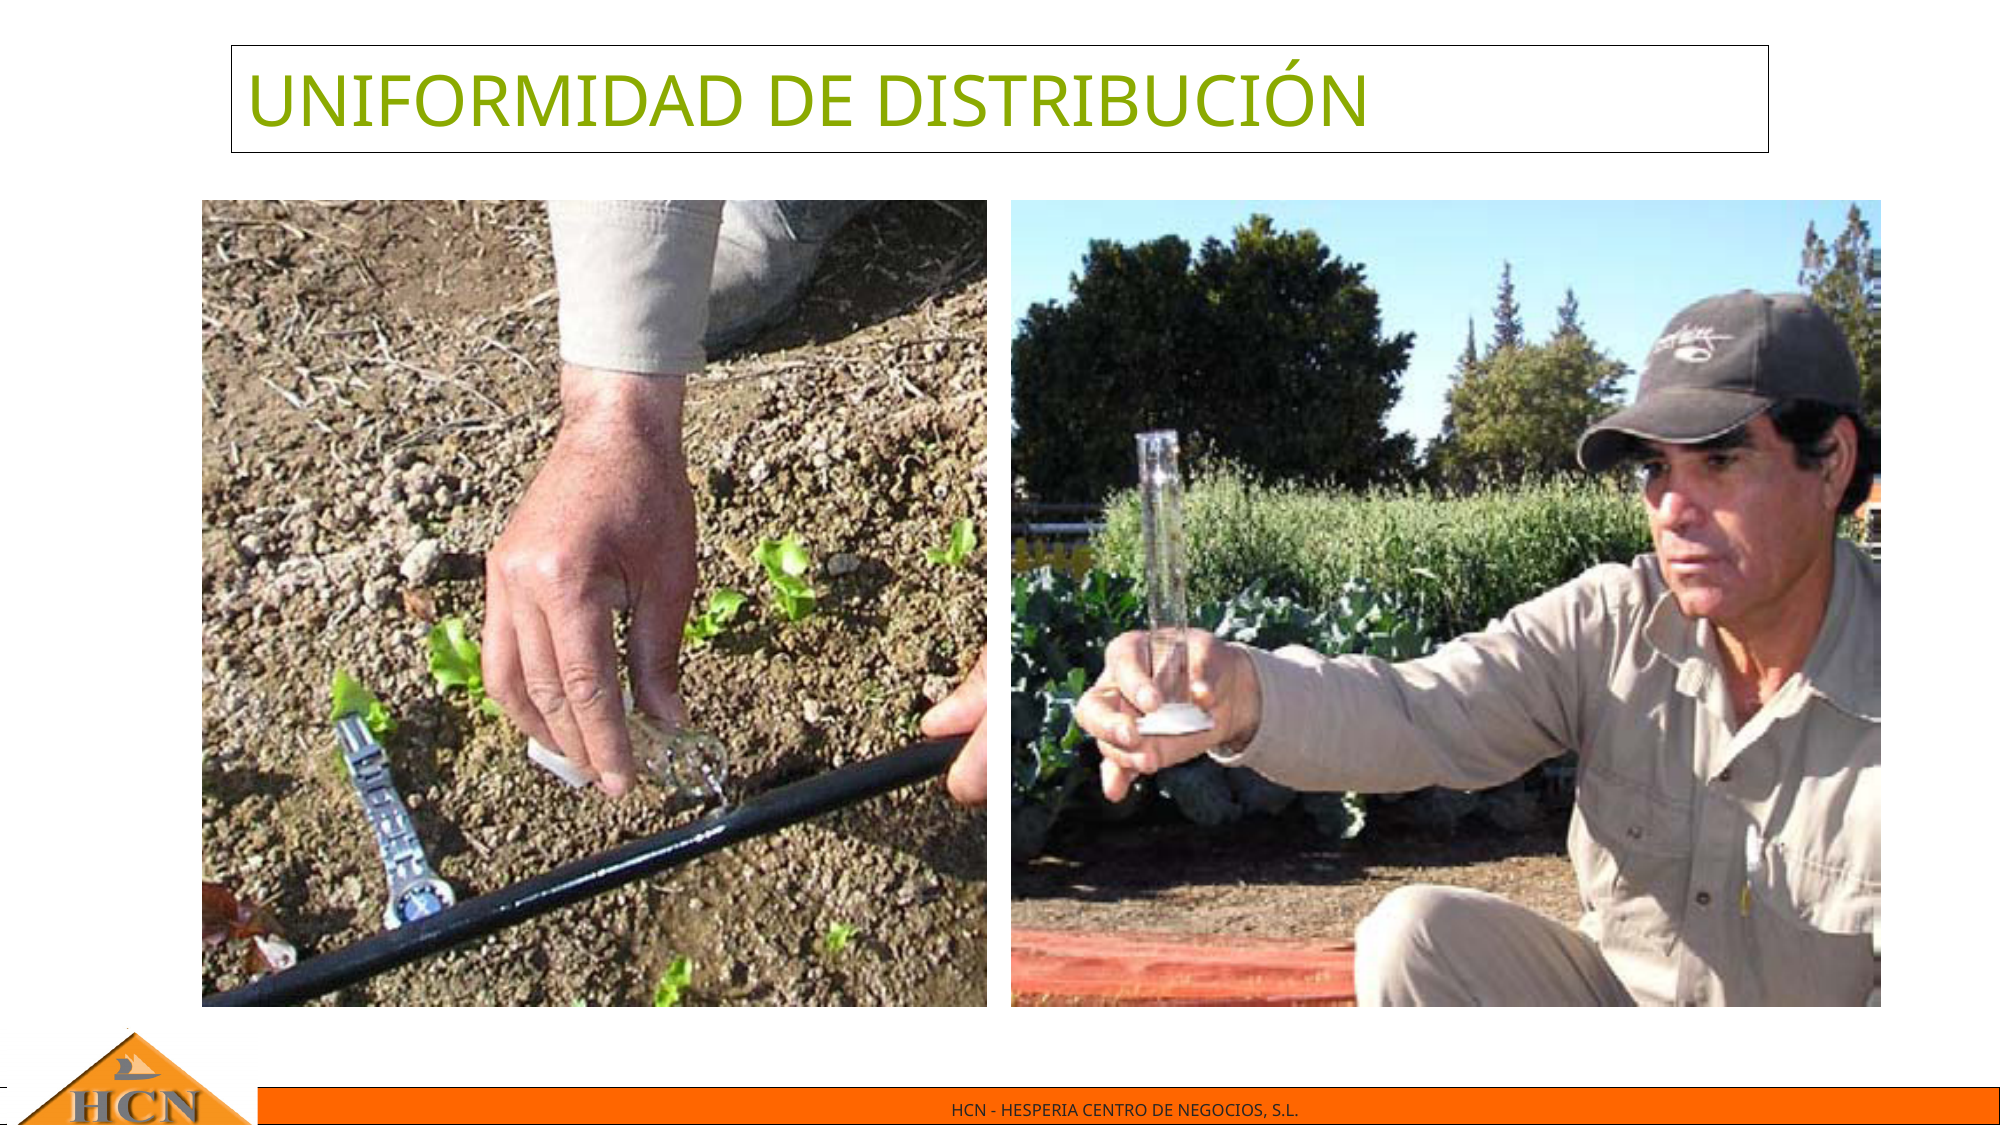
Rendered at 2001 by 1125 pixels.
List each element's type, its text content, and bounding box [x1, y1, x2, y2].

picture [202, 200, 987, 1007]
picture [1011, 200, 1881, 1007]
title UNIFORMIDAD DE DISTRIBUCIÓN [231, 45, 1769, 153]
text_box 1 [0, 1087, 7, 1125]
text_box HCN - HESPERIA CENTRO DE NEGOCIOS, S.L. [258, 1087, 2000, 1125]
picture [0, 1025, 258, 1125]
